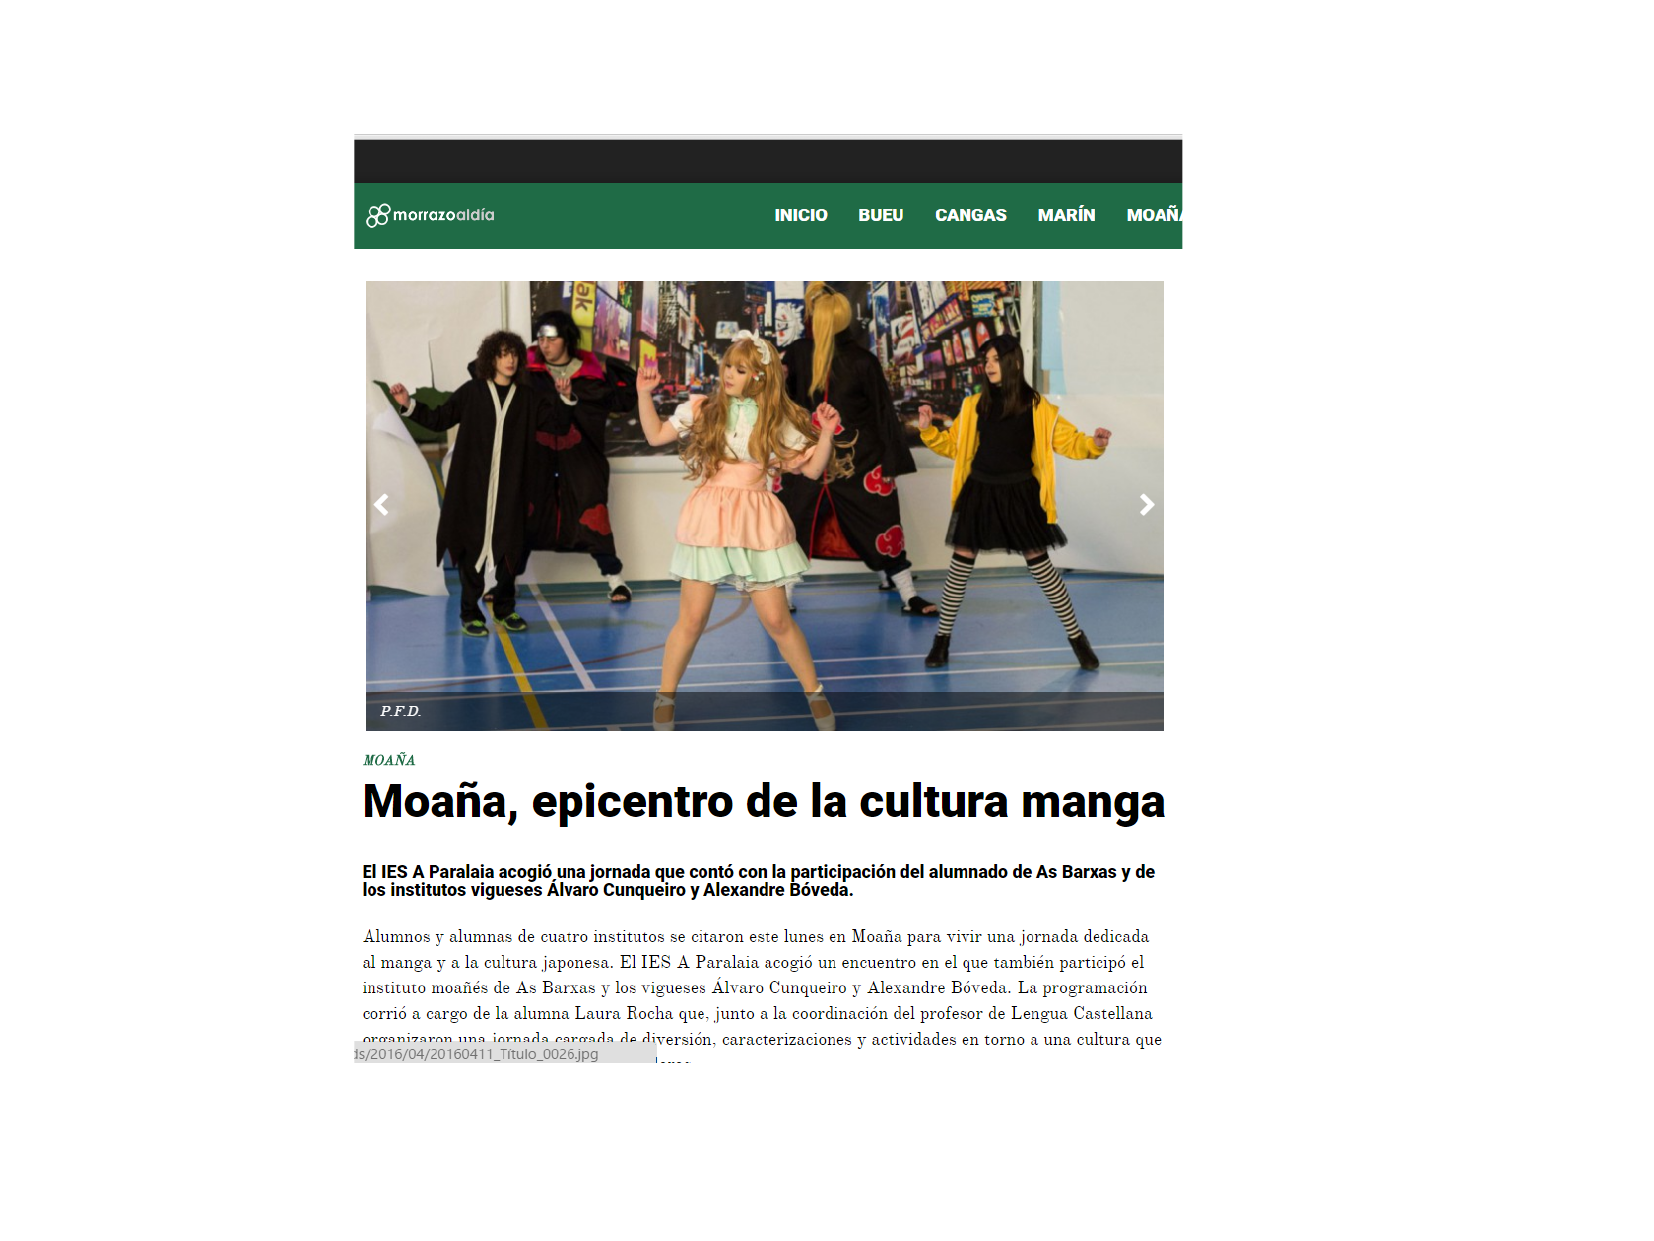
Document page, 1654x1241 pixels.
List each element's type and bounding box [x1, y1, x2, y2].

picture [354, 132, 1183, 1063]
